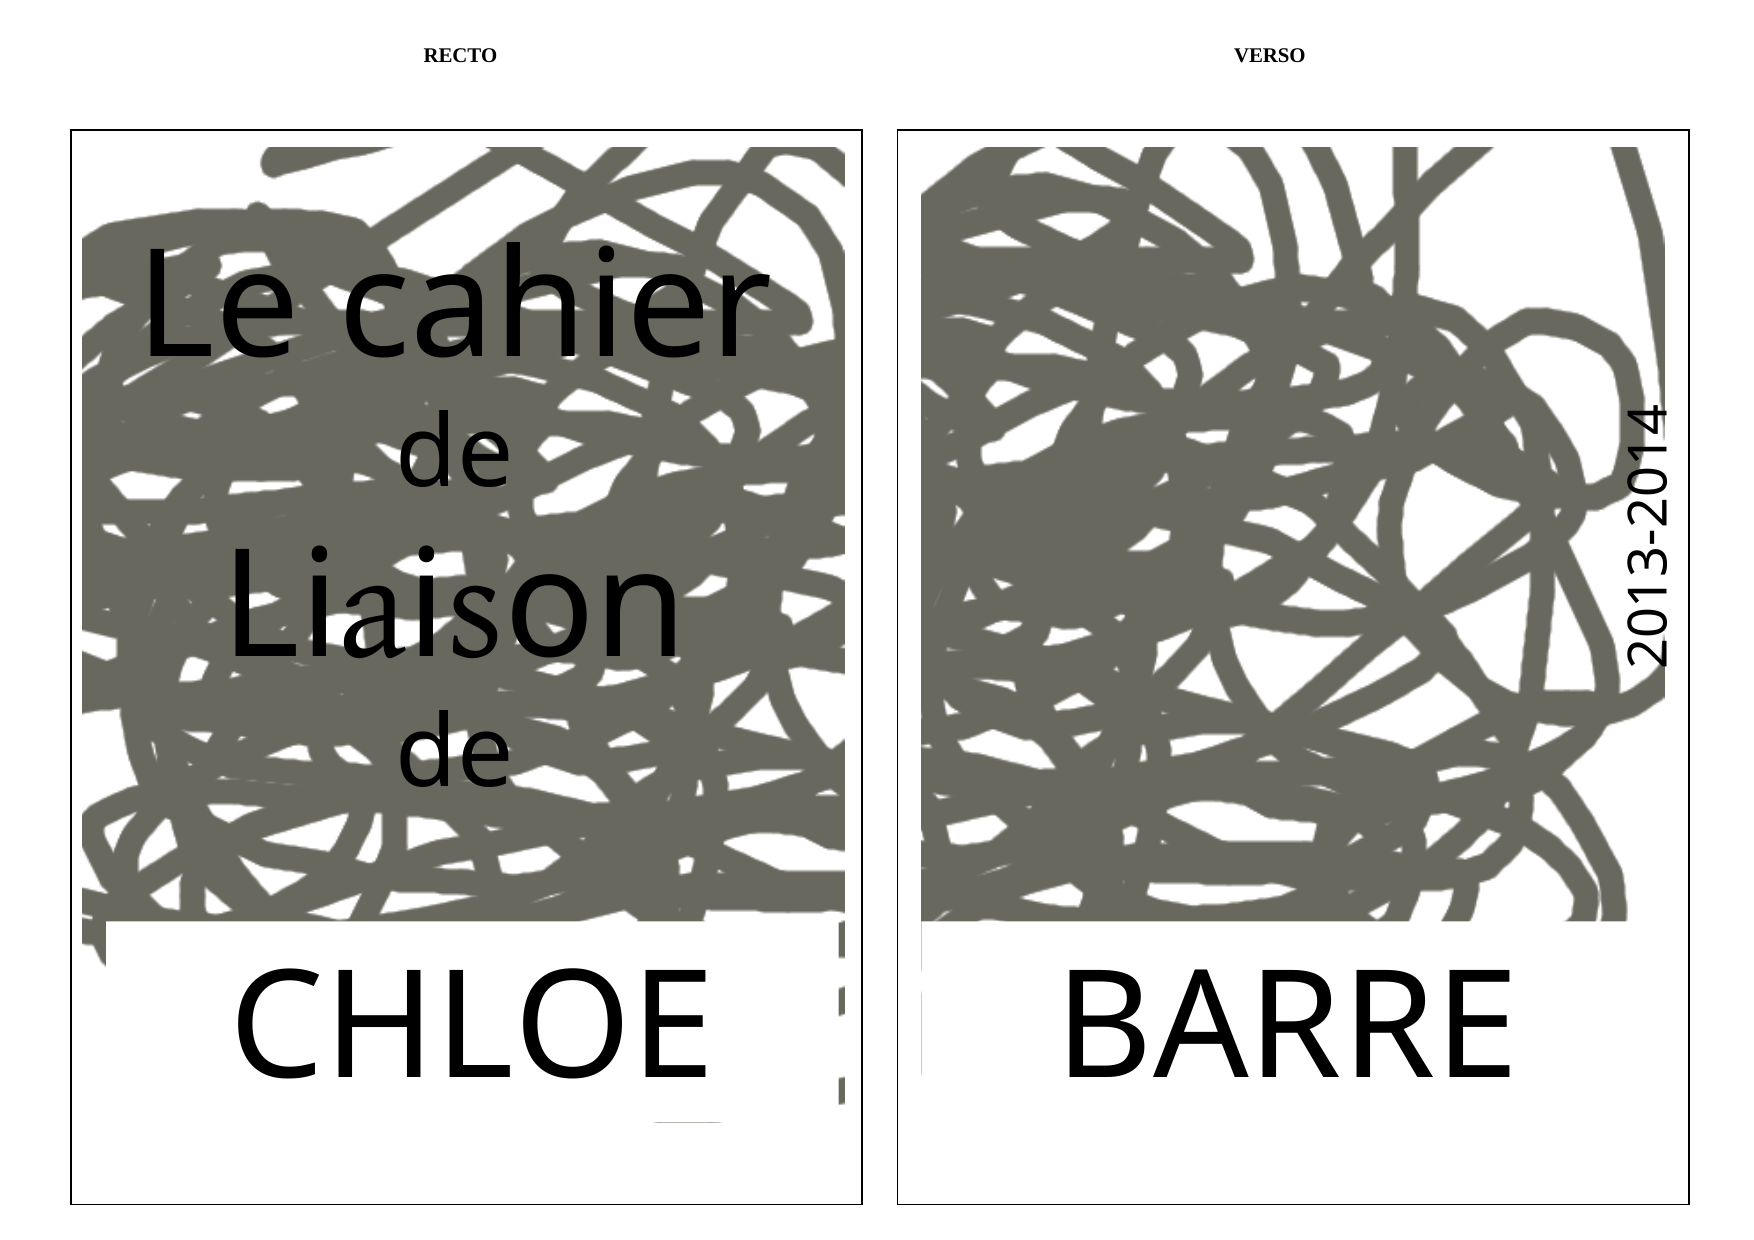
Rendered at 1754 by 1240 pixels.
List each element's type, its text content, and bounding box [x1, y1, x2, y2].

text_box CHLOE [106, 921, 839, 1123]
picture [921, 147, 1665, 1181]
text_box VERSO [1086, 35, 1453, 107]
text_box Le cahier de Liaison de [94, 200, 815, 957]
text_box BARRE [921, 921, 1654, 1123]
text_box 2013-2014 [1606, 236, 1678, 839]
picture [82, 147, 845, 1123]
text_box RECTO [306, 35, 615, 95]
